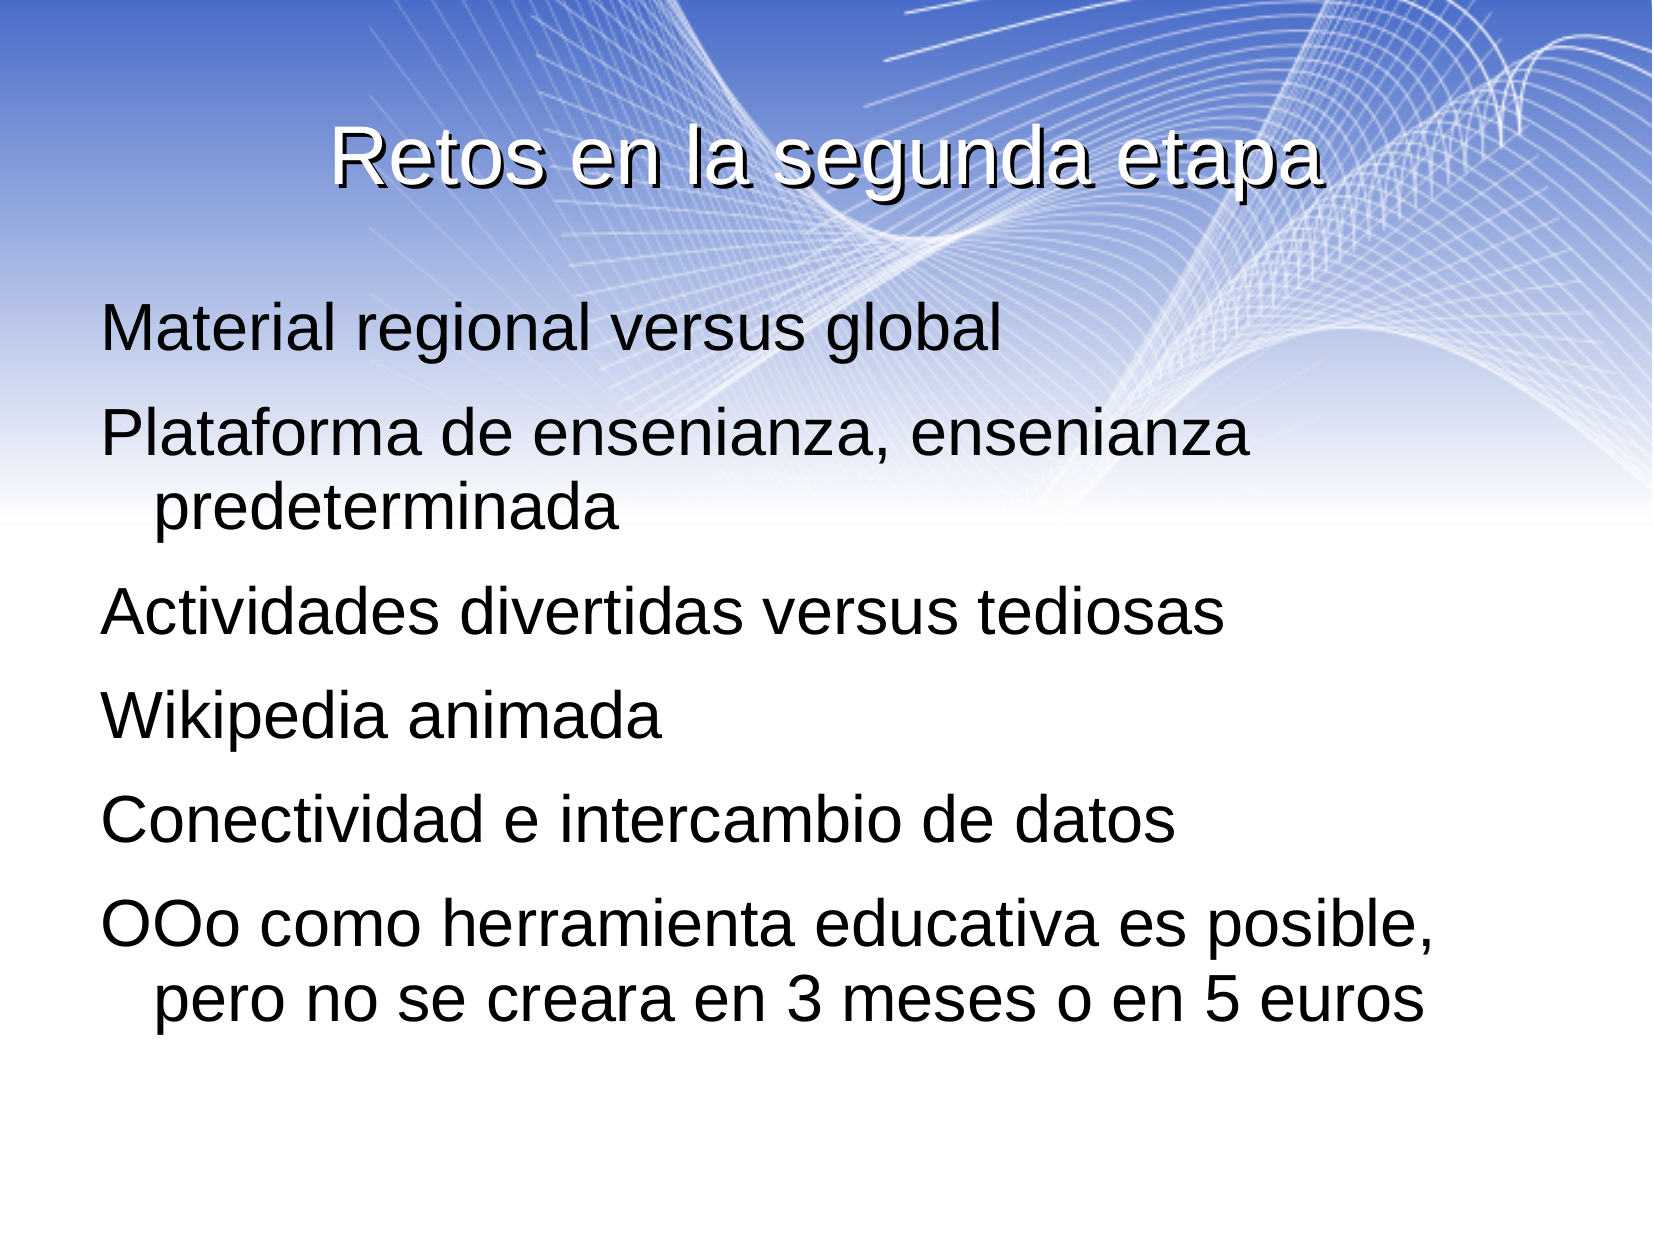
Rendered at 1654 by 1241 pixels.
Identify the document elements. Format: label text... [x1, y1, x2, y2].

list Material regional versus global Plataforma de ensenianza, ensenianza predeterminada Actividades divertidas versus tediosas Wikipedia animada Conectividad e intercambio de datos OOo como herramienta educativa es posible, pero no se creara en 3 meses o en 5 euros [82, 290, 1571, 1095]
title Retos en la segunda etapa [82, 56, 1571, 256]
picture [369, 0, 1654, 1126]
